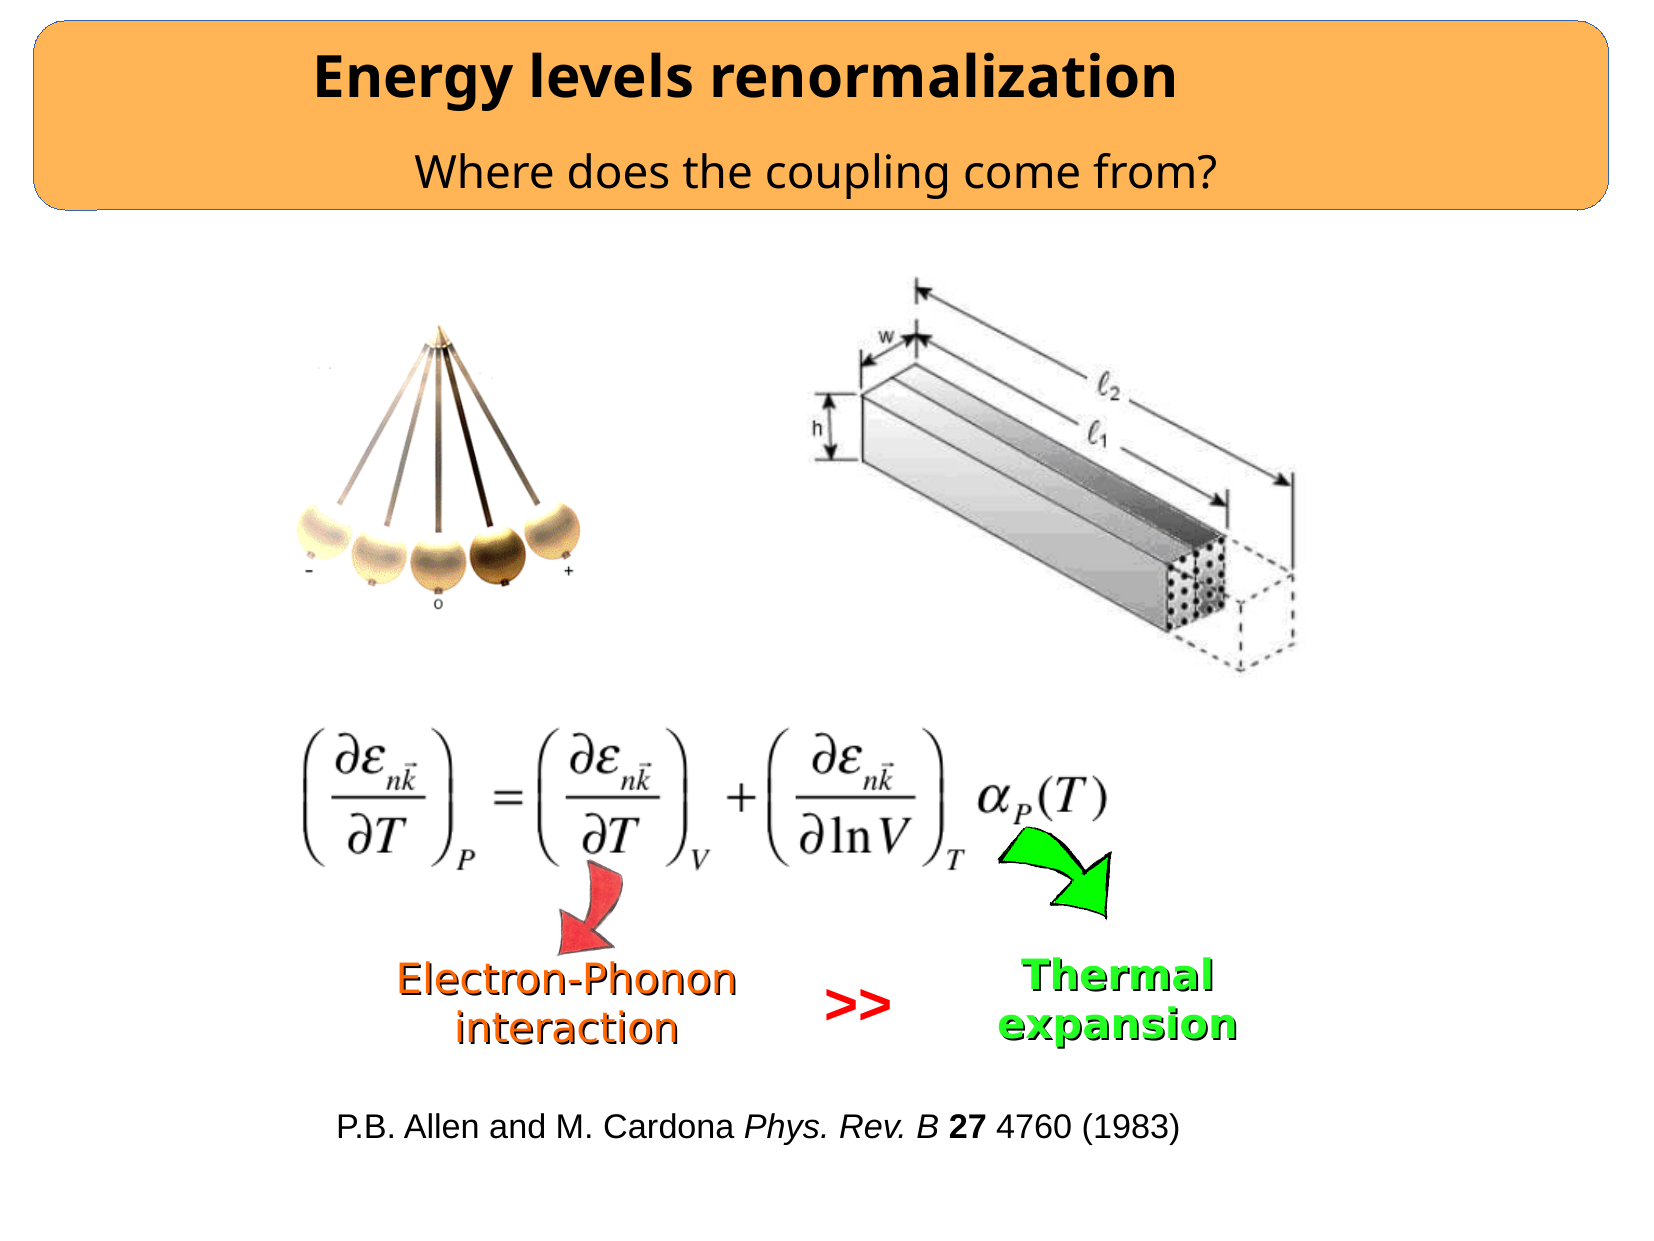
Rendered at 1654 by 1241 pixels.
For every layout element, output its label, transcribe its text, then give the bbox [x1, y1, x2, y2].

picture [276, 303, 606, 628]
picture [255, 699, 1154, 947]
text_box Energy levels renormalization [297, 28, 1356, 139]
text_box Where does the coupling come from? [399, 132, 1255, 210]
picture [795, 264, 1306, 681]
text_box Electron-Phonon interaction [345, 947, 788, 1075]
text_box [33, 20, 1609, 211]
text_box Thermal expansion [945, 943, 1290, 1075]
text_box P.B. Allen and M. Cardona Phys. Rev. B 27 4760 (1983) [321, 1100, 1353, 1163]
text_box >> [810, 964, 1021, 1059]
